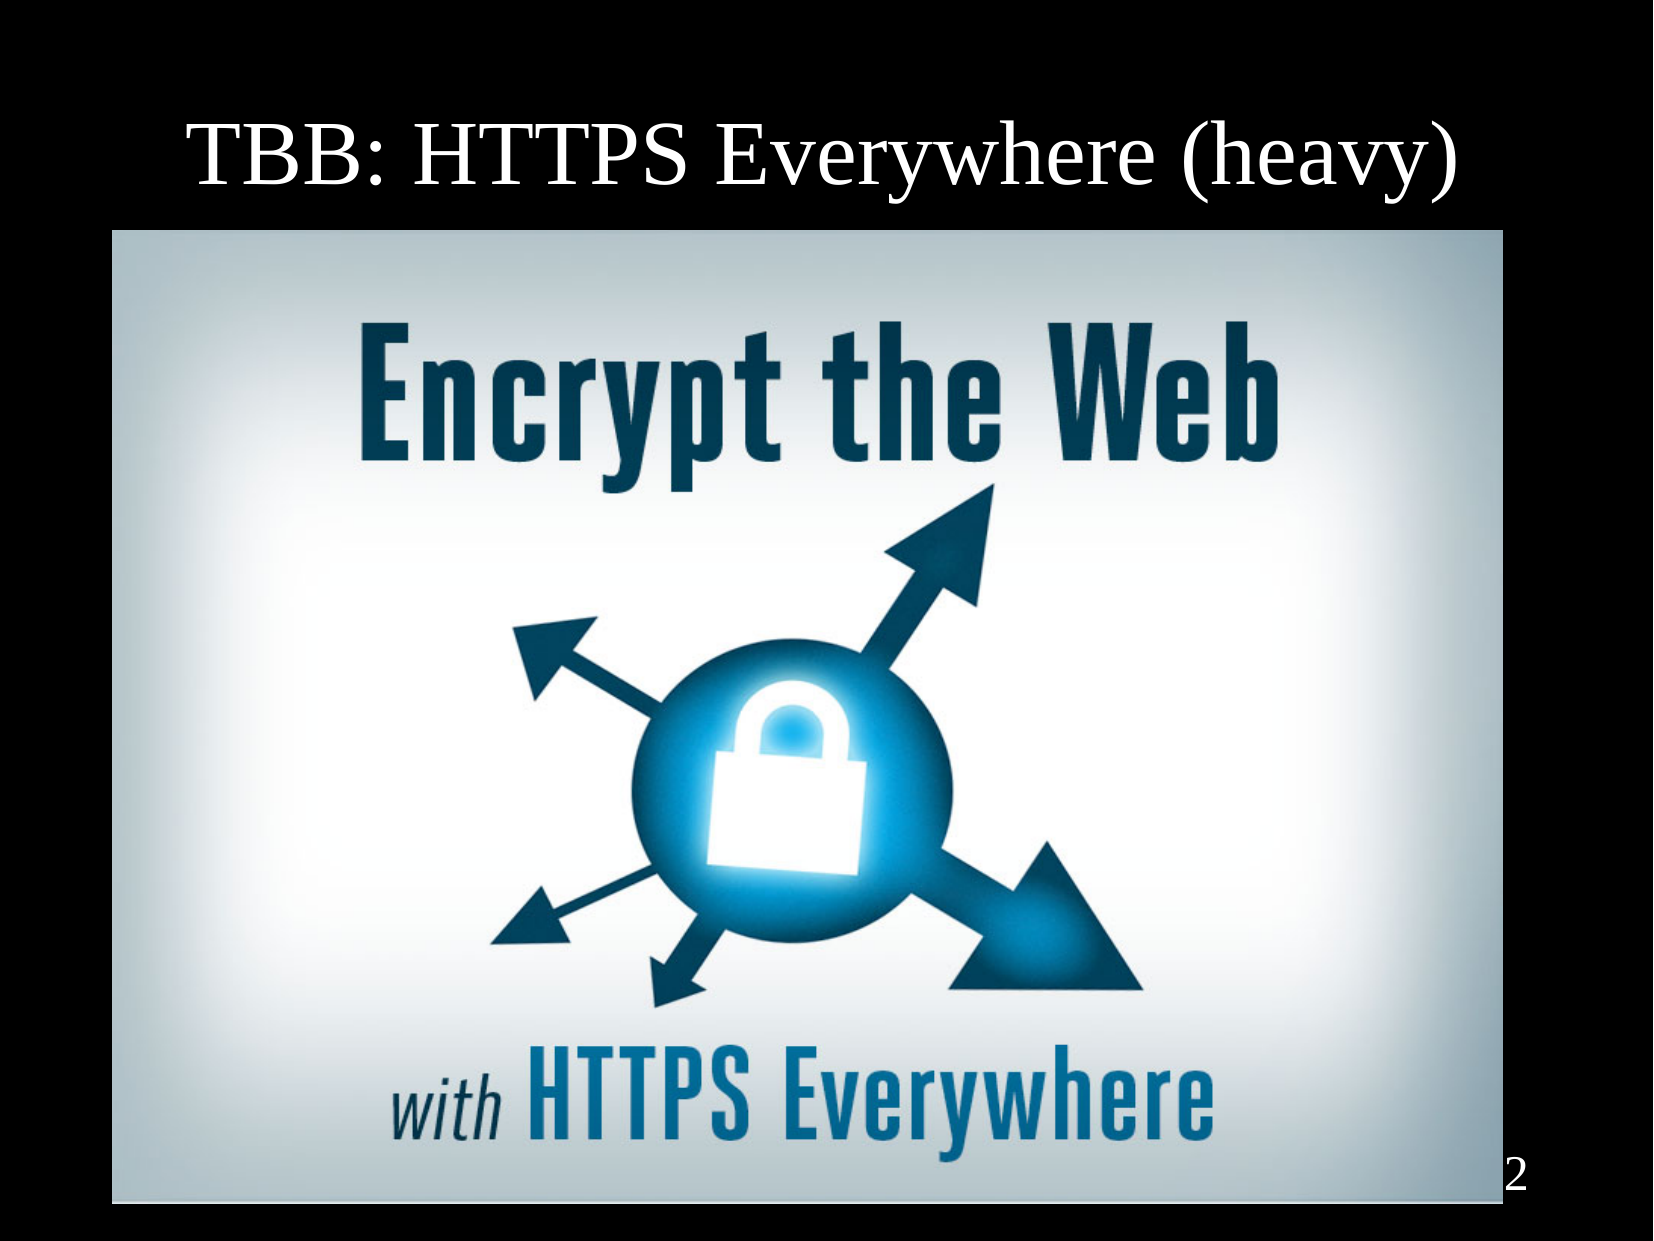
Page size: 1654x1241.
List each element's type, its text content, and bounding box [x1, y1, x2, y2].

picture [112, 230, 1503, 1204]
title TBB: HTTPS Everywhere (heavy) [118, 49, 1530, 257]
